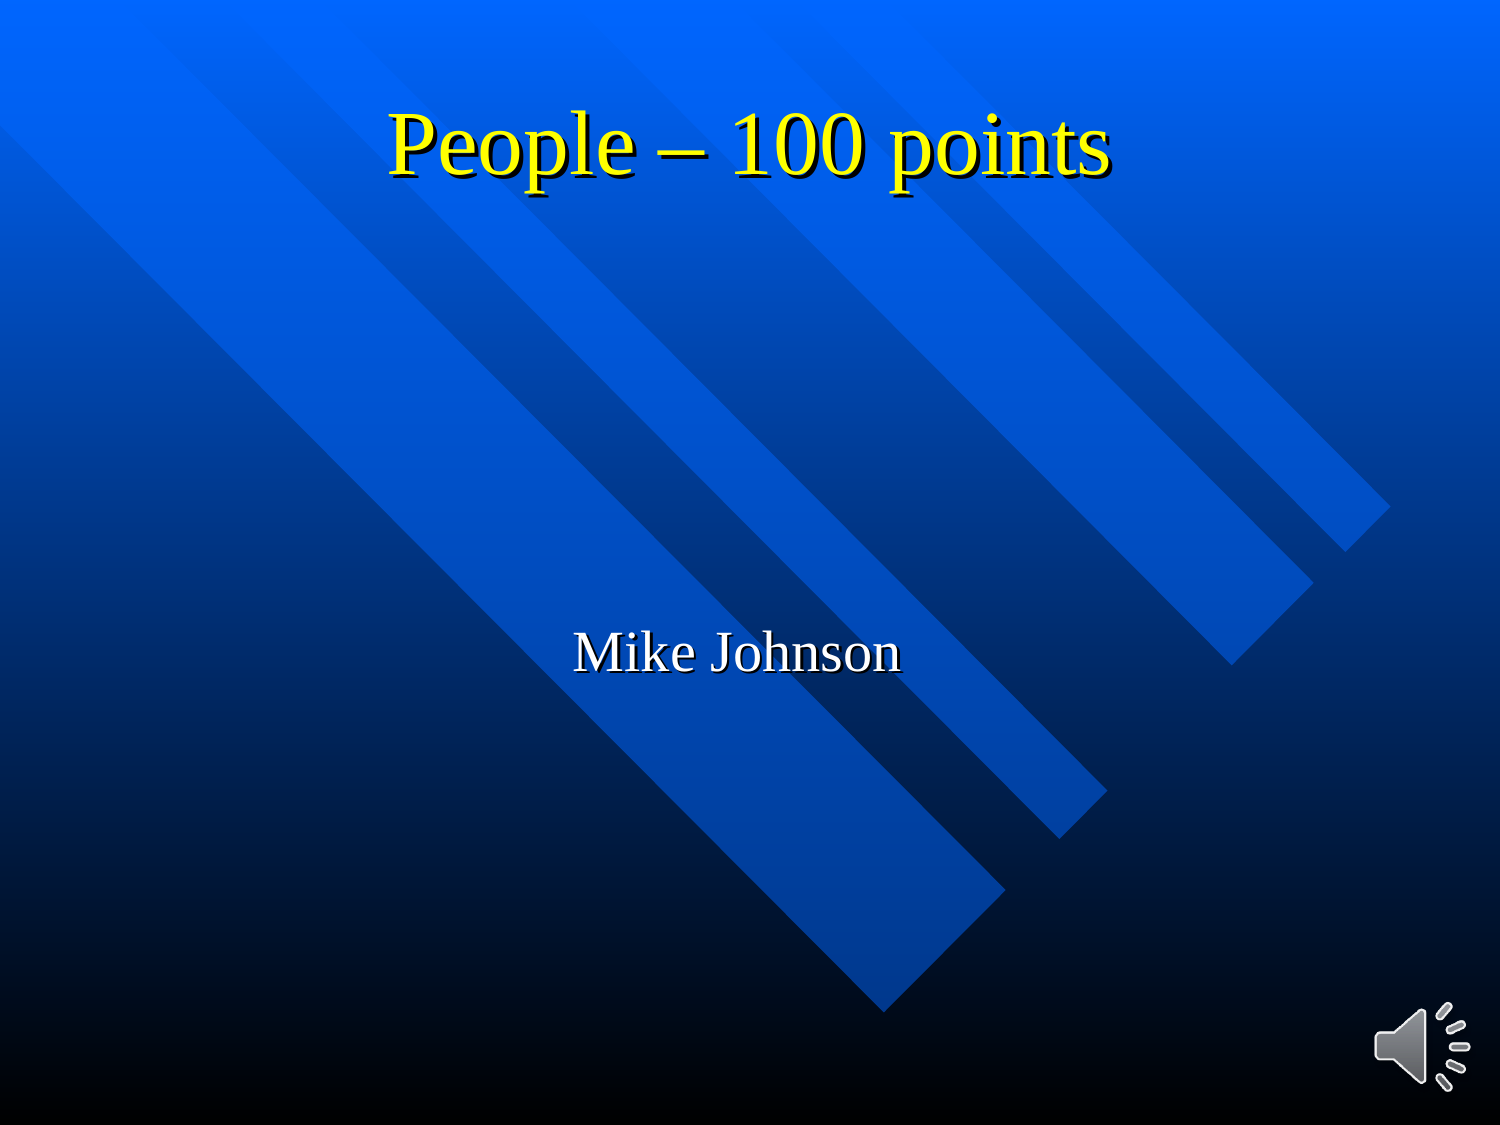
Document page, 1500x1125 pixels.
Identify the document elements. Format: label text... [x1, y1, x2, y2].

title People – 100 points [112, 37, 1388, 238]
picture [1374, 999, 1476, 1101]
table_header Mike Johnson [125, 313, 1350, 983]
